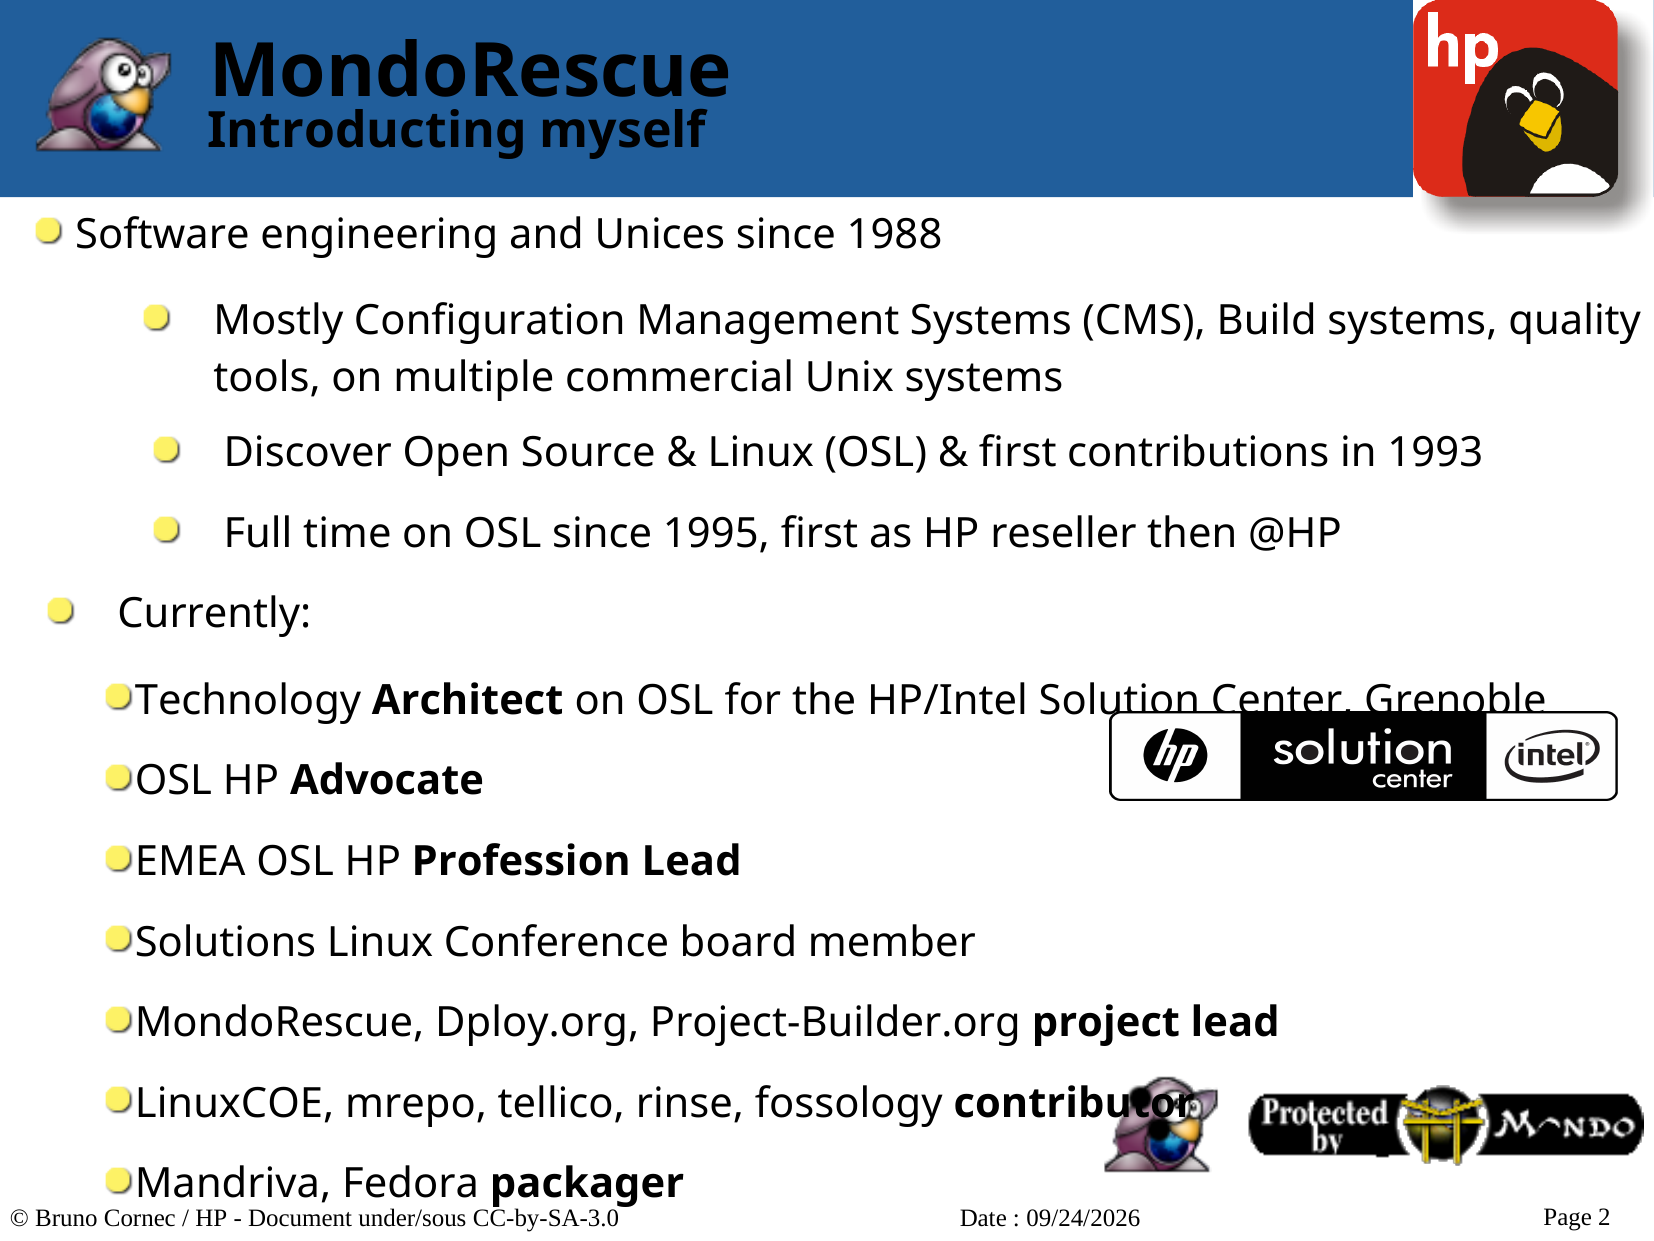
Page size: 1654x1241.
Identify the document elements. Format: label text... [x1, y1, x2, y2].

picture [1074, 1155, 1644, 1208]
title Introducting myself [207, 26, 1465, 203]
picture [104, 1166, 135, 1197]
picture [1109, 711, 1618, 801]
picture [1413, 0, 1654, 203]
list Software engineering and Unices since 1988 Mostly Configuration Management Systems (CMS), Build systems, quality tools, on multiple commercial Unix systems Discover Open Source & Linux (OSL) & first contributions in 1993 Full time on OSL since 1995, first as HP reseller then @HP Currently: Technology Architect on OSL for the HP/Intel Solution Center, Grenoble OSL HP Advocate EMEA OSL HP Profession Lead Solutions Linux Conference board member MondoRescue, Dploy.org, Project-Builder.org project lead LinuxCOE, mrepo, tellico, rinse, fossology contributor Mandriva, Fedora packager [34, 203, 1654, 1155]
picture [0, 0, 211, 199]
